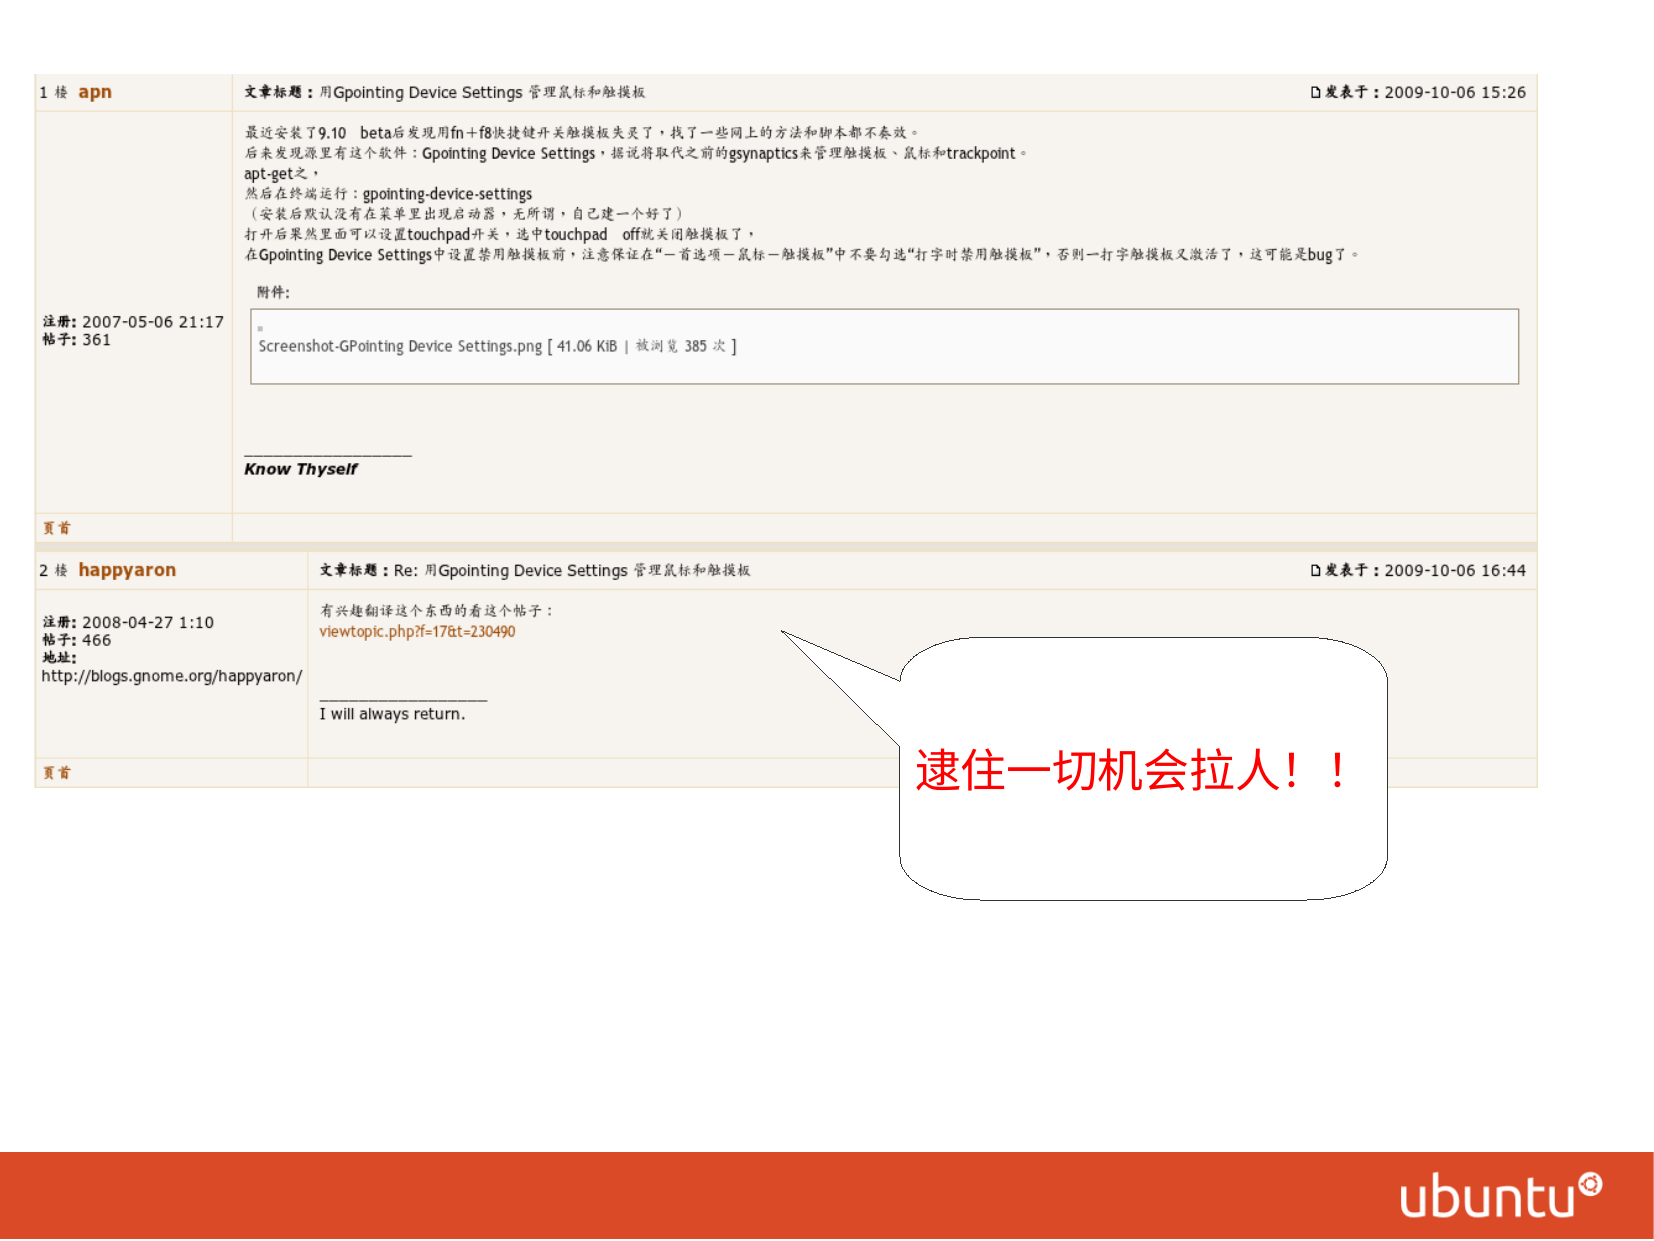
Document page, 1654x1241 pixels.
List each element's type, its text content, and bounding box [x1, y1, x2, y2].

text_box 逮住一切机会拉人！！ [781, 630, 1388, 901]
picture [34, 74, 1538, 788]
picture [0, 1152, 1654, 1239]
